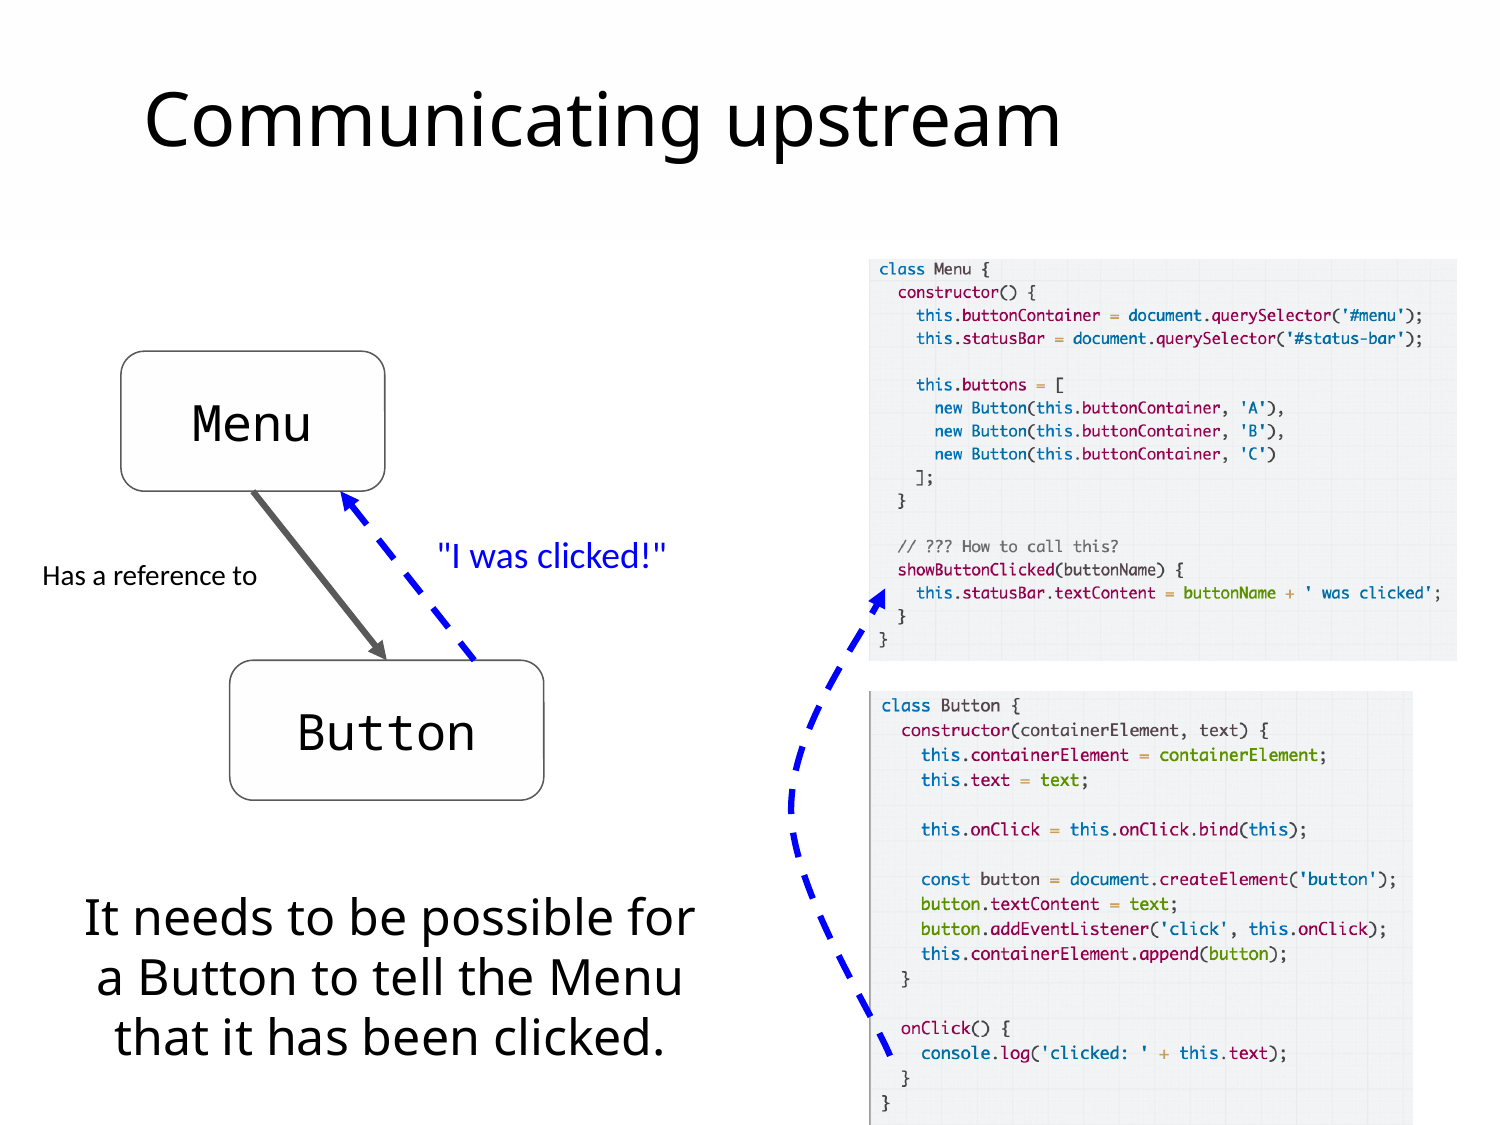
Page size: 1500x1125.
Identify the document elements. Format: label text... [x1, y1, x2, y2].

text_box It needs to be possible for a Button to tell the Menu that it has been clicked. [60, 870, 721, 1040]
text_box Button [229, 660, 544, 801]
text_box Has a reference to [27, 541, 341, 611]
picture [869, 691, 1413, 1125]
title Communicating upstream [128, 56, 1372, 183]
text_box Menu [120, 351, 385, 492]
text_box "I was clicked!" [421, 516, 735, 586]
picture [869, 259, 1457, 661]
